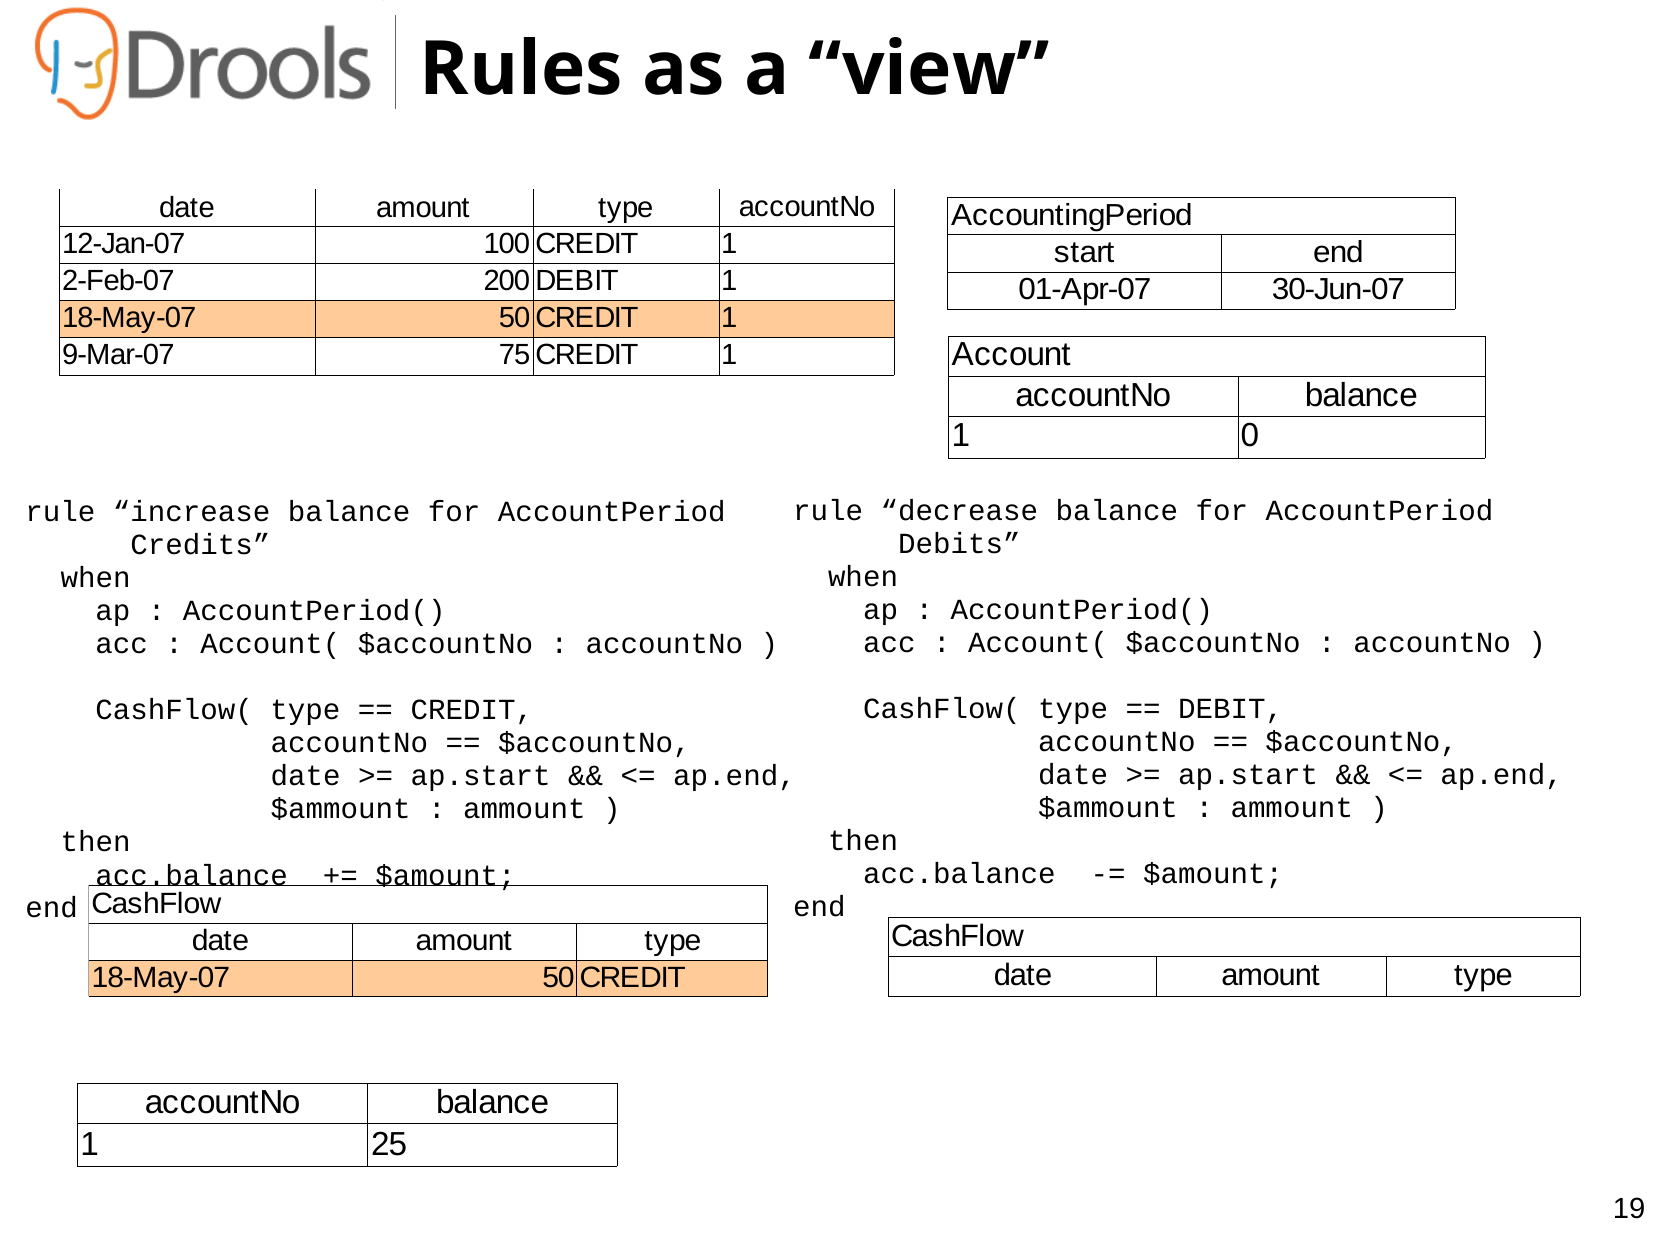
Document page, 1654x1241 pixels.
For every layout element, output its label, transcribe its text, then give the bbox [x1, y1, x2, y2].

chart [944, 194, 1459, 312]
chart [77, 1082, 621, 1211]
title Rules as a “view” [419, 5, 1630, 125]
chart [945, 332, 1489, 461]
text_box rule “decrease balance for AccountPeriod Debits” when ap : AccountPeriod() acc : Account( $accountNo : accountNo ) CashFlow( type == DEBIT, accountNo == $accountNo, date >= ap.start && <= ap.end, $ammount : ammount ) then acc.balance -= $amount; end [778, 488, 1654, 910]
picture [29, 0, 384, 126]
text_box rule “increase balance for AccountPeriod Credits” when ap : AccountPeriod() acc : Account( $accountNo : accountNo ) CashFlow( type == CREDIT, accountNo == $accountNo, date >= ap.start && <= ap.end, $ammount : ammount ) then acc.balance += $amount; end [10, 490, 795, 912]
chart [59, 189, 897, 414]
chart [885, 915, 1584, 1152]
chart [88, 885, 772, 1037]
